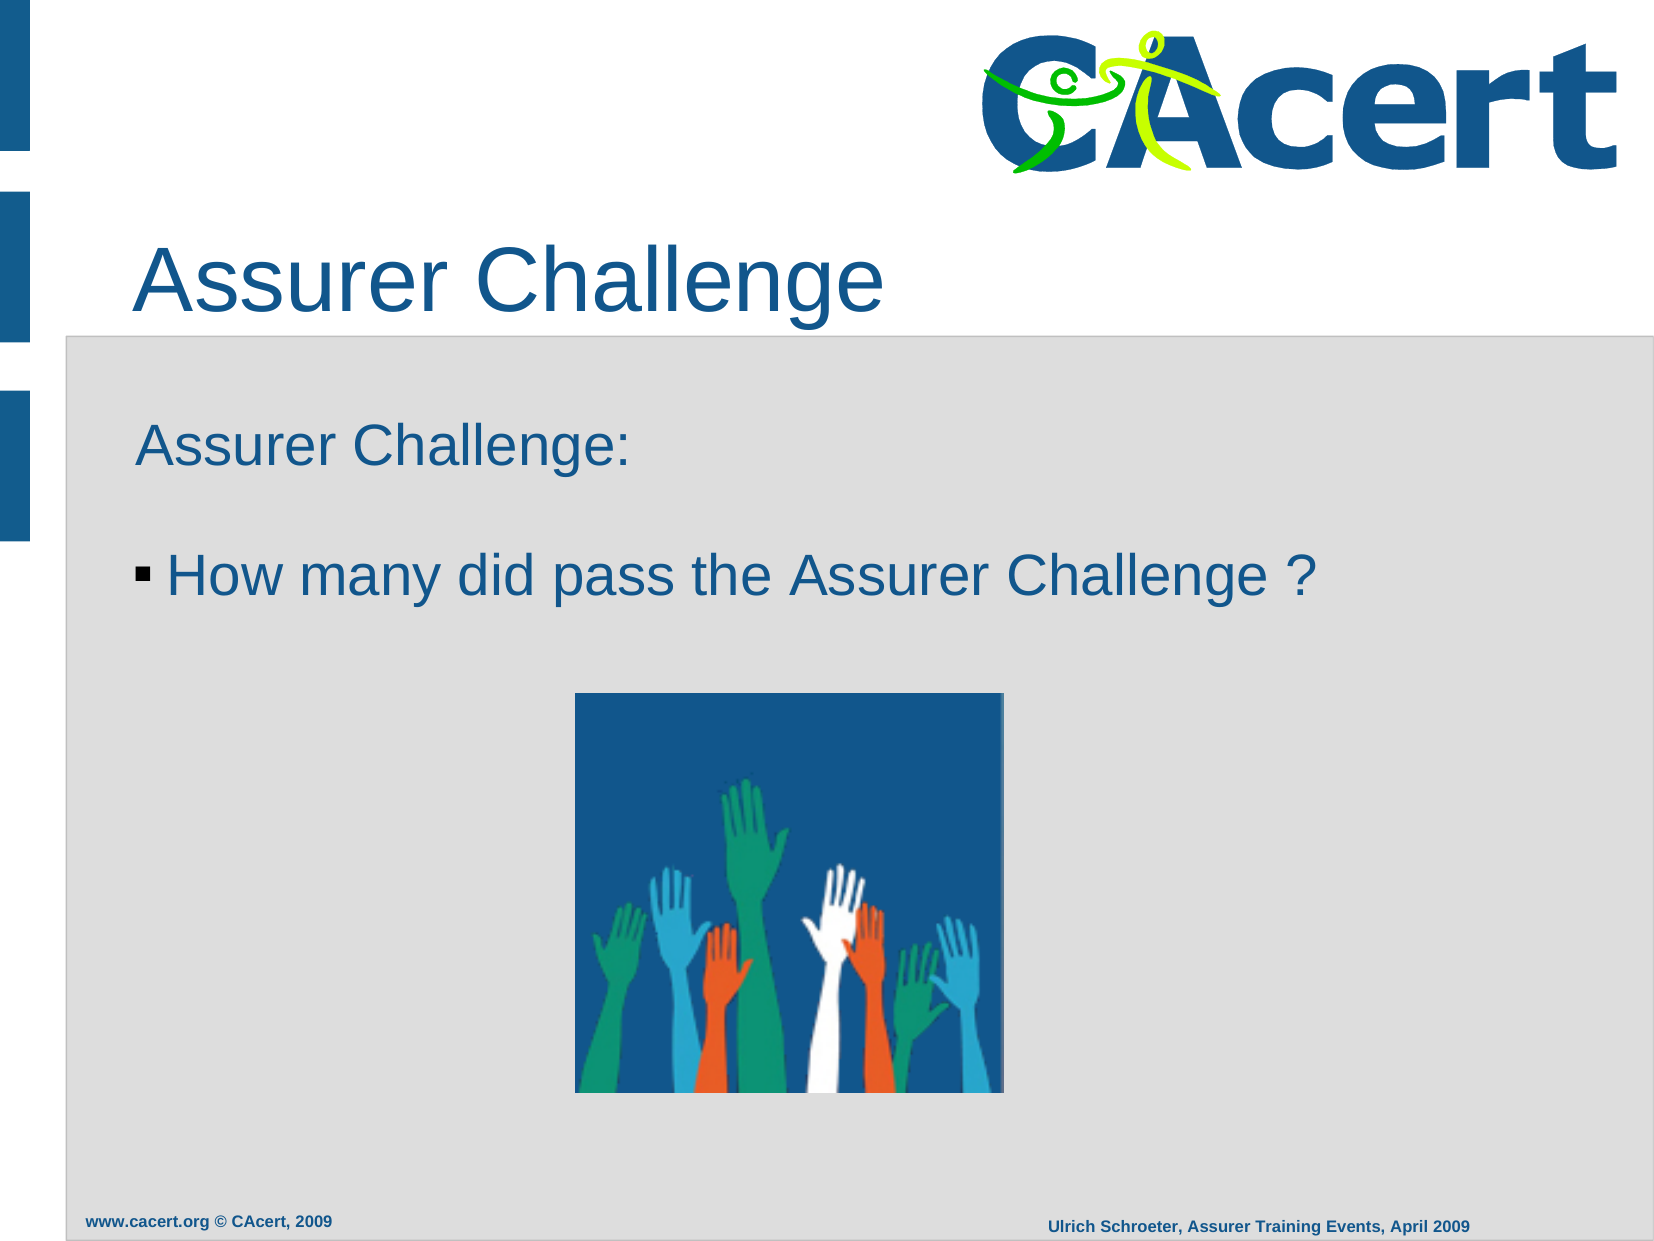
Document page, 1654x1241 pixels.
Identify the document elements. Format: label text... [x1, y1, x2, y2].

picture [575, 693, 1004, 1093]
text_box Assurer Challenge [118, 118, 903, 339]
text_box Assurer Challenge: How many did pass the Assurer Challenge ? [120, 405, 1334, 680]
